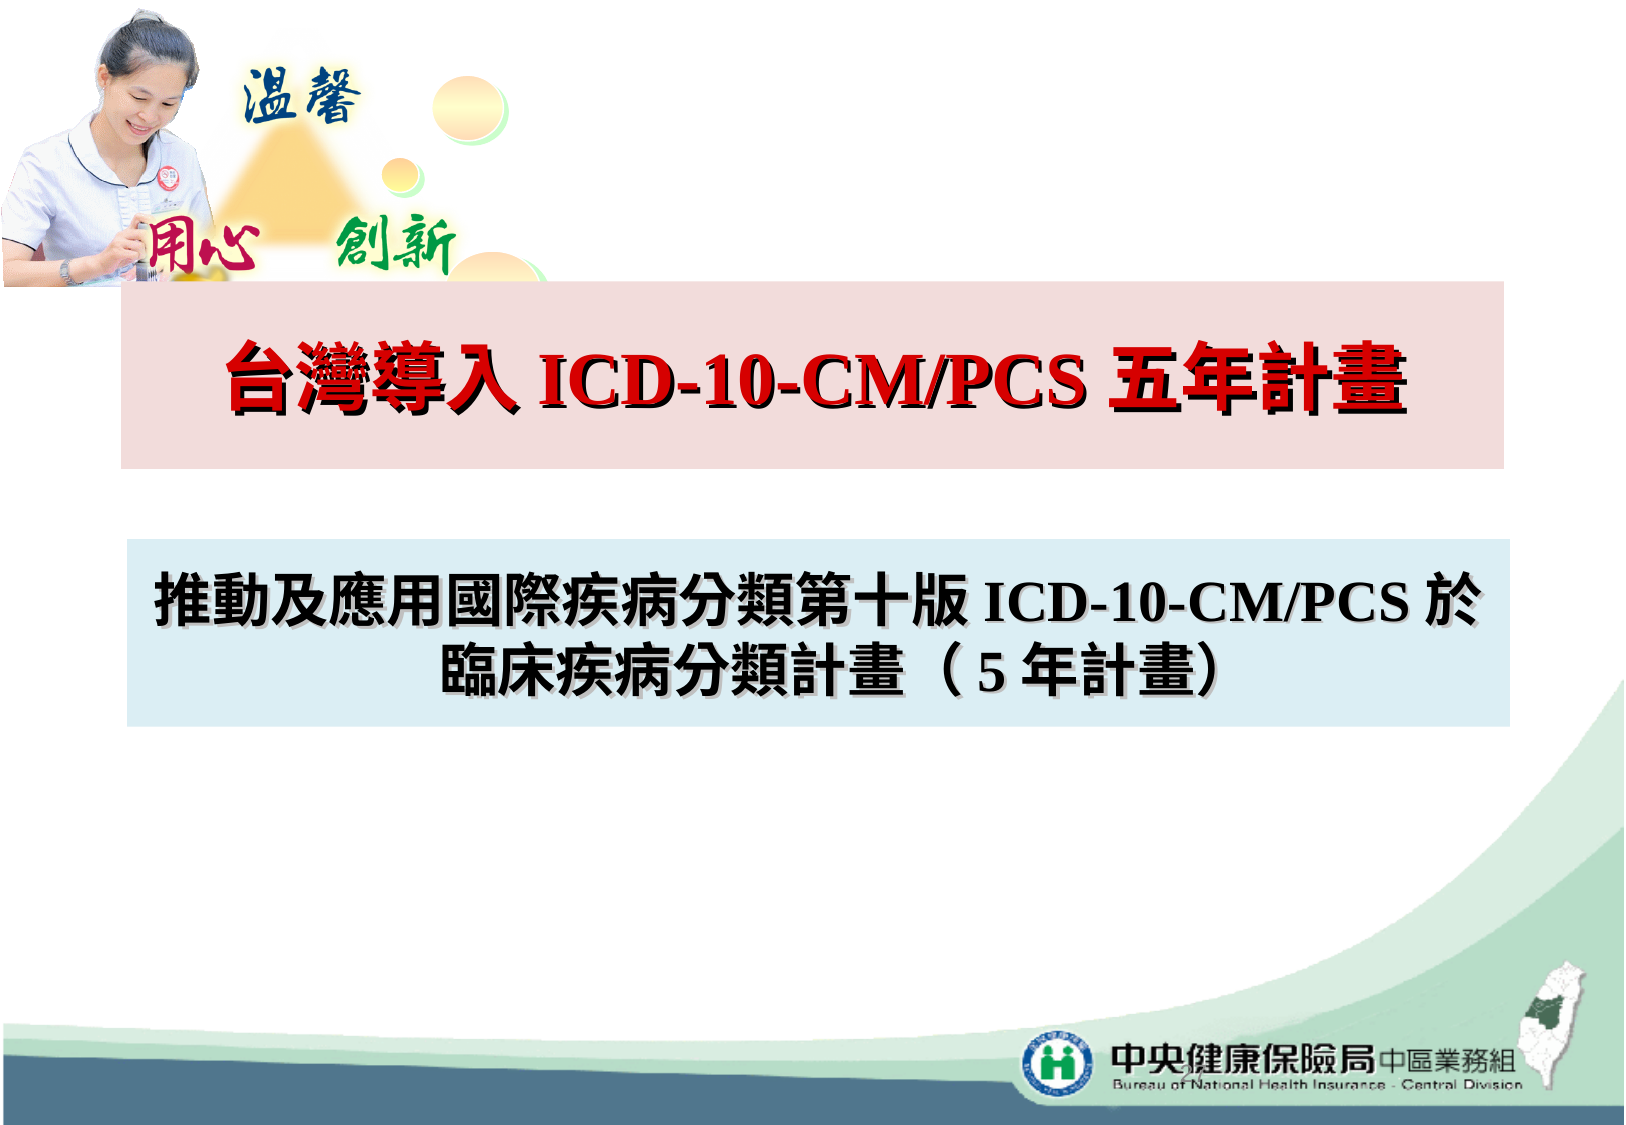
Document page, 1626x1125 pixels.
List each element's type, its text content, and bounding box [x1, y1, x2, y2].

title 台灣導入ICD-10-CM/PCS五年計畫 [121, 281, 1504, 469]
text_box 推動及應用國際疾病分類第十版ICD-10-CM/PCS於臨床疾病分類計畫（5年計畫） [127, 539, 1510, 727]
text_box [1164, 1042, 1544, 1103]
